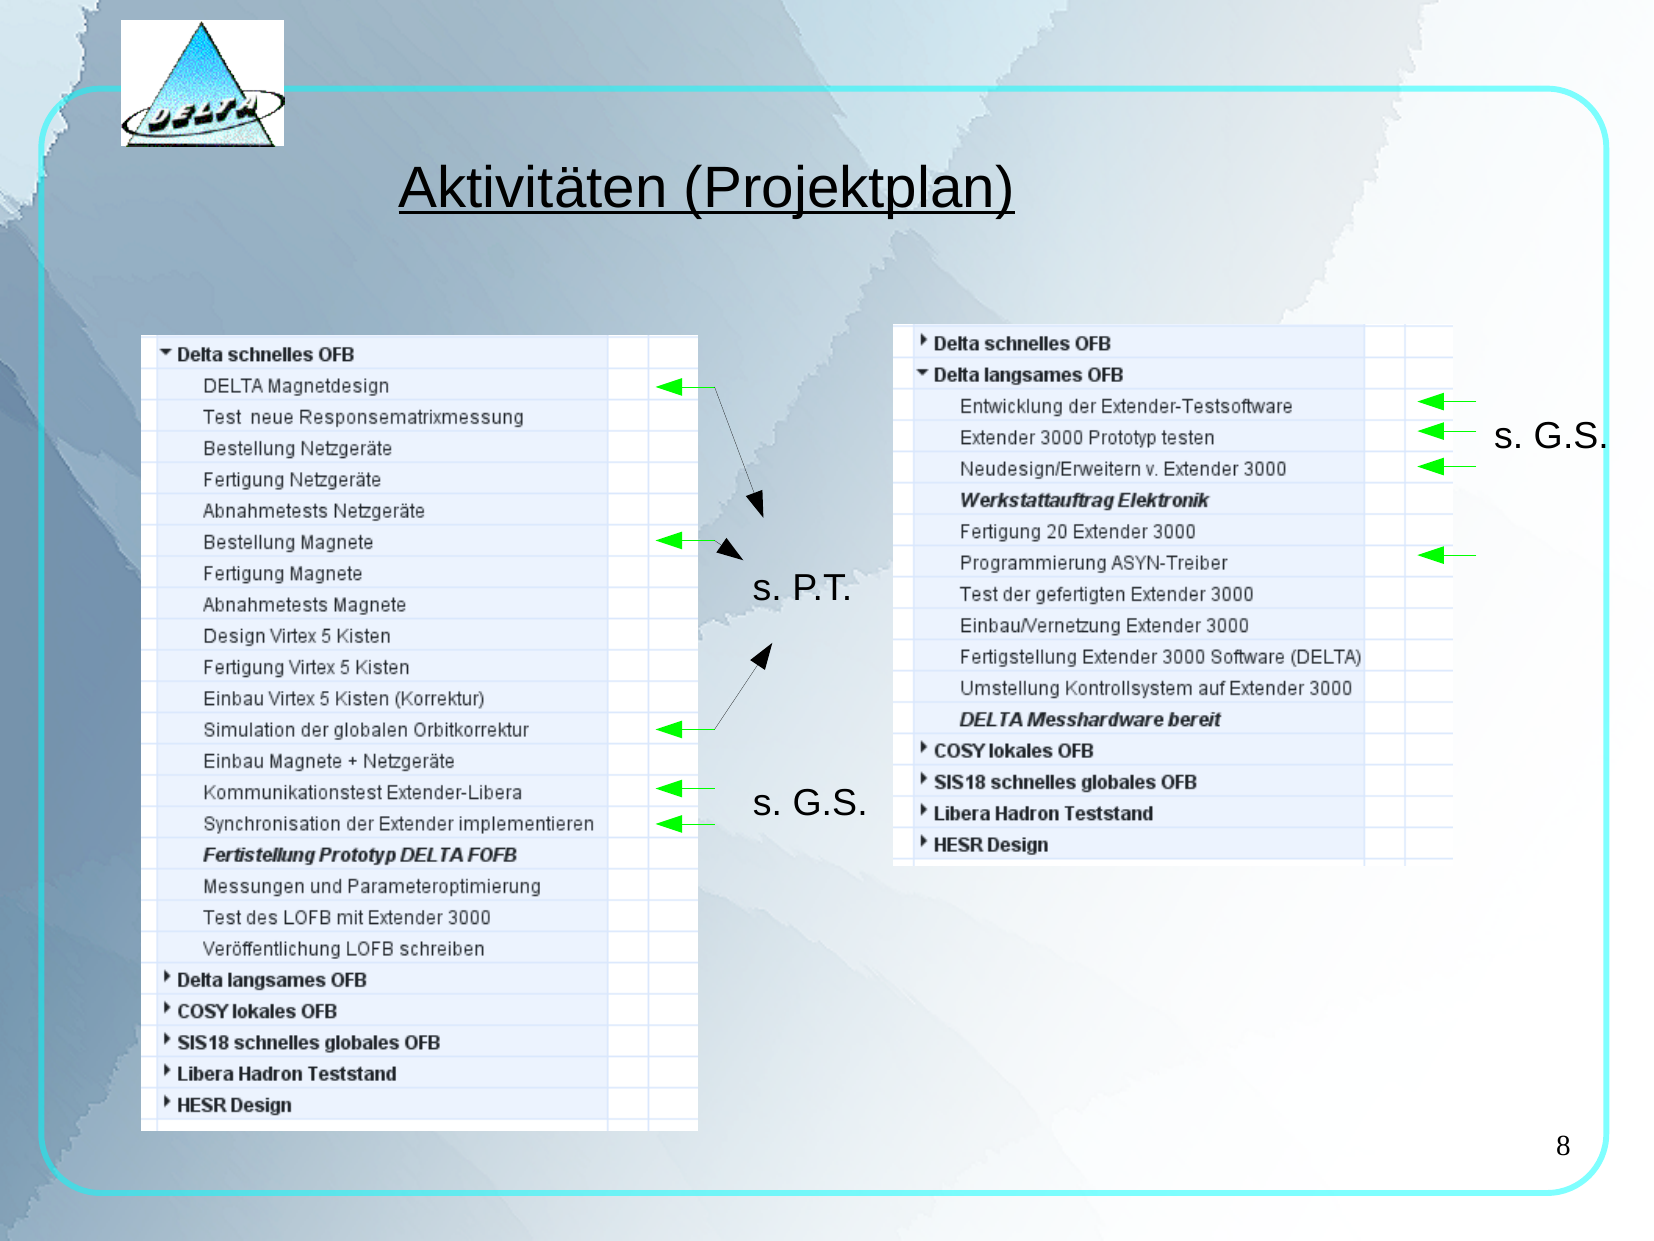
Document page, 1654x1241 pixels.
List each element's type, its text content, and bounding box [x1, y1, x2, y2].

text_box s. G.S. [738, 774, 883, 866]
text_box s. P.T. [737, 558, 869, 650]
picture [0, 0, 1654, 1241]
text_box Aktivitäten (Projektplan) [383, 147, 1030, 235]
text_box s. G.S. [1479, 407, 1625, 499]
